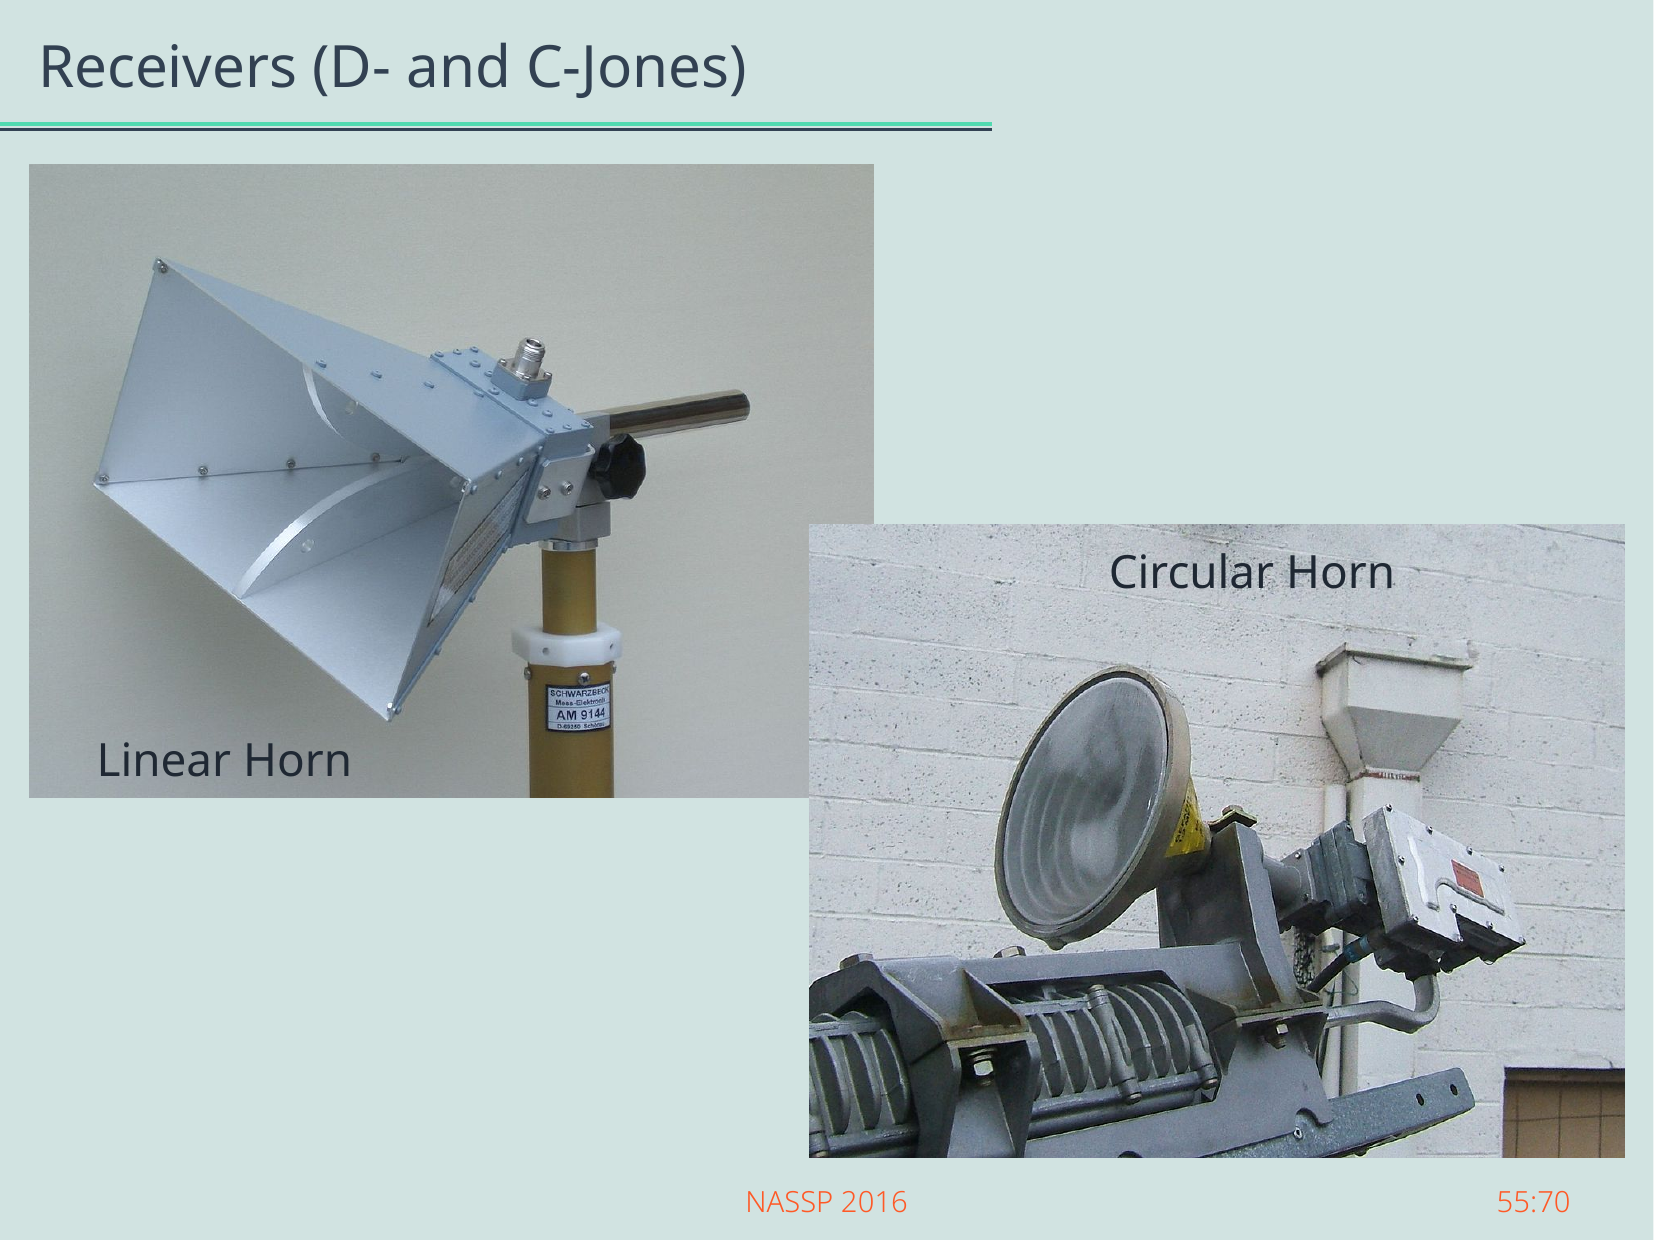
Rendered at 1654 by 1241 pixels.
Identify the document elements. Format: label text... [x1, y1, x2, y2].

text_box Circular Horn [1074, 532, 1430, 603]
text_box Receivers (D- and C-Jones) [23, 17, 1063, 103]
text_box Linear Horn [47, 720, 402, 791]
picture [29, 164, 1625, 1158]
